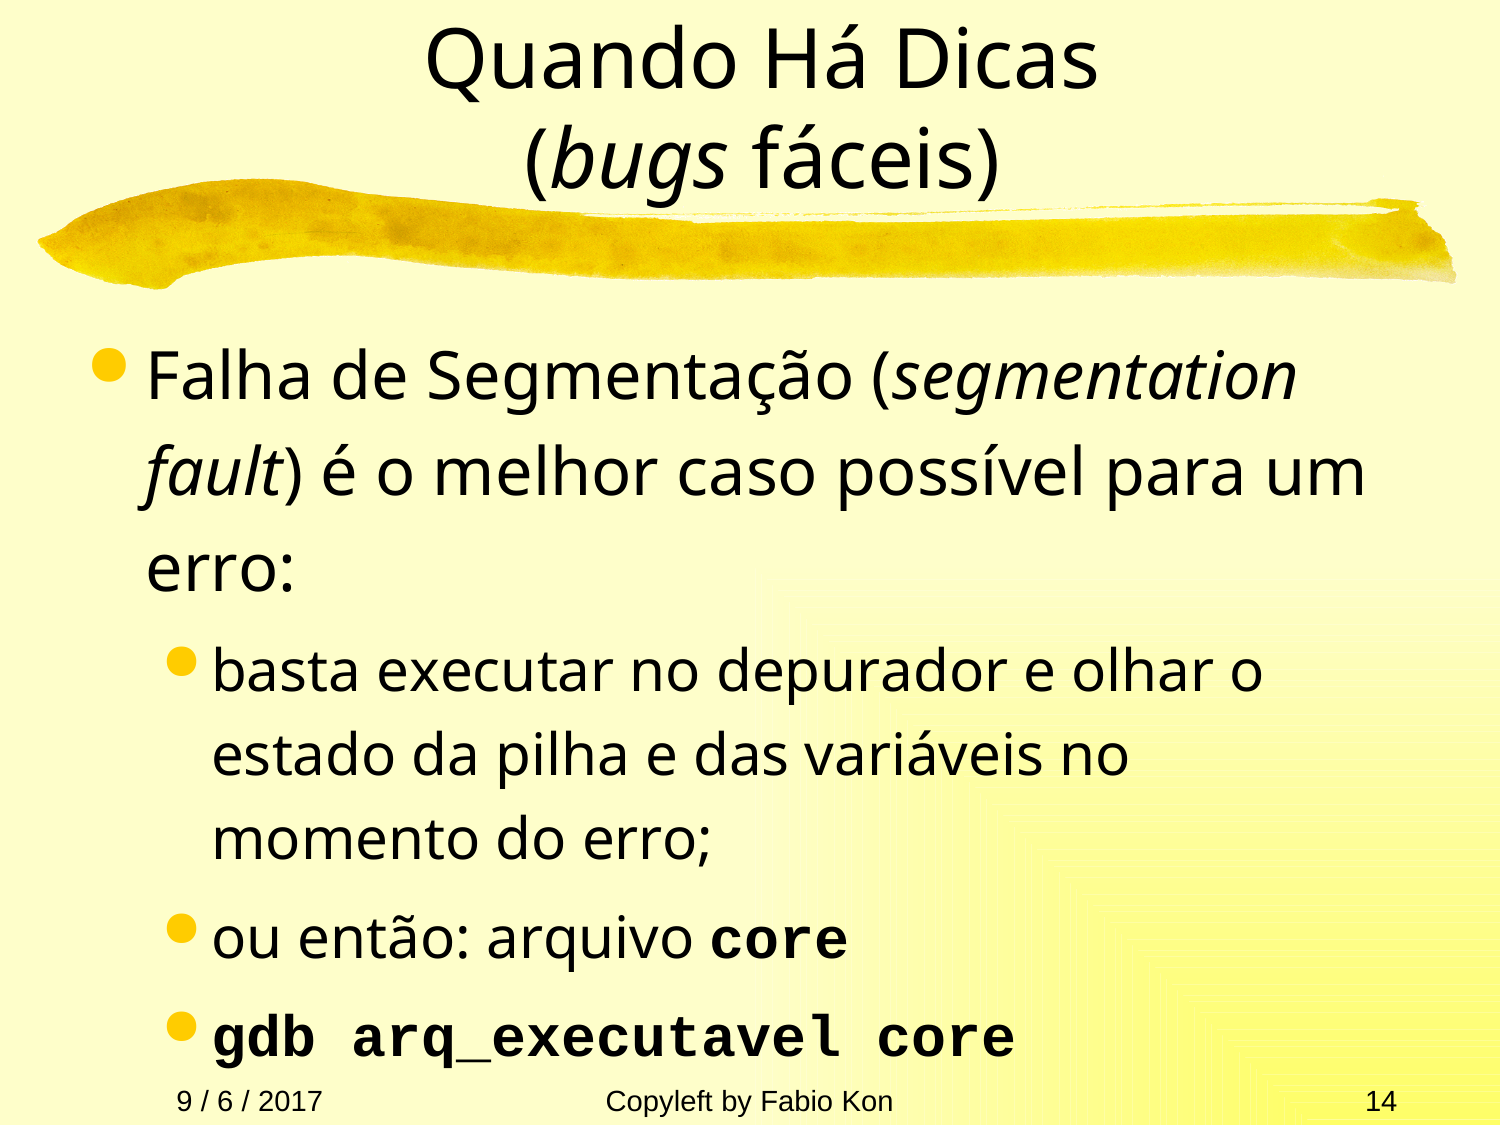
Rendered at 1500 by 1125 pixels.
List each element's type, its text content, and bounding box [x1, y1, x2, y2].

title Quando Há Dicas (bugs fáceis) [125, 0, 1401, 213]
list Falha de Segmentação (segmentation fault) é o melhor caso possível para um erro: basta executar no depurador e olhar o estado da pilha e das variáveis no momento do erro; ou então: arquivo core gdb arq_executavel core [74, 309, 1417, 994]
picture [24, 174, 1463, 297]
